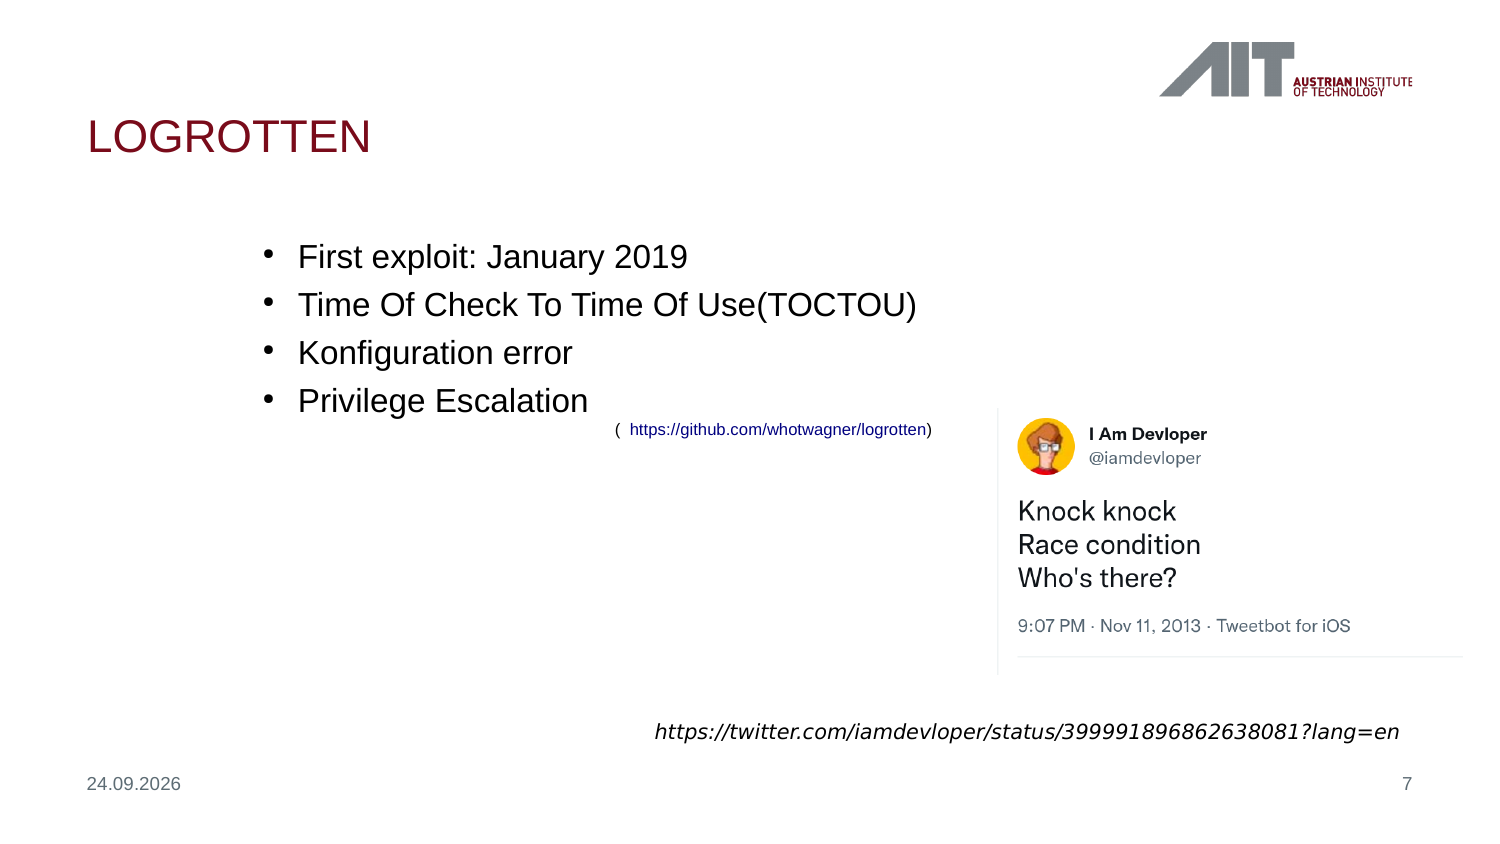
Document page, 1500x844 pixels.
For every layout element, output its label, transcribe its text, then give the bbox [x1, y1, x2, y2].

text_box https://twitter.com/iamdevloper/status/399991896862638081?lang=en [562, 712, 1463, 776]
slide_number <number> [1113, 776, 1413, 800]
picture [997, 408, 1463, 676]
slide_number 18.11.2022 [86, 771, 400, 800]
list First exploit: January 2019 Time Of Check To Time Of Use(TOCTOU) Konfiguration error Privilege Escalation [262, 234, 1376, 563]
text_box ( https://github.com/whotwagner/logrotten) [600, 412, 1201, 447]
title logrotten [86, 43, 1117, 162]
